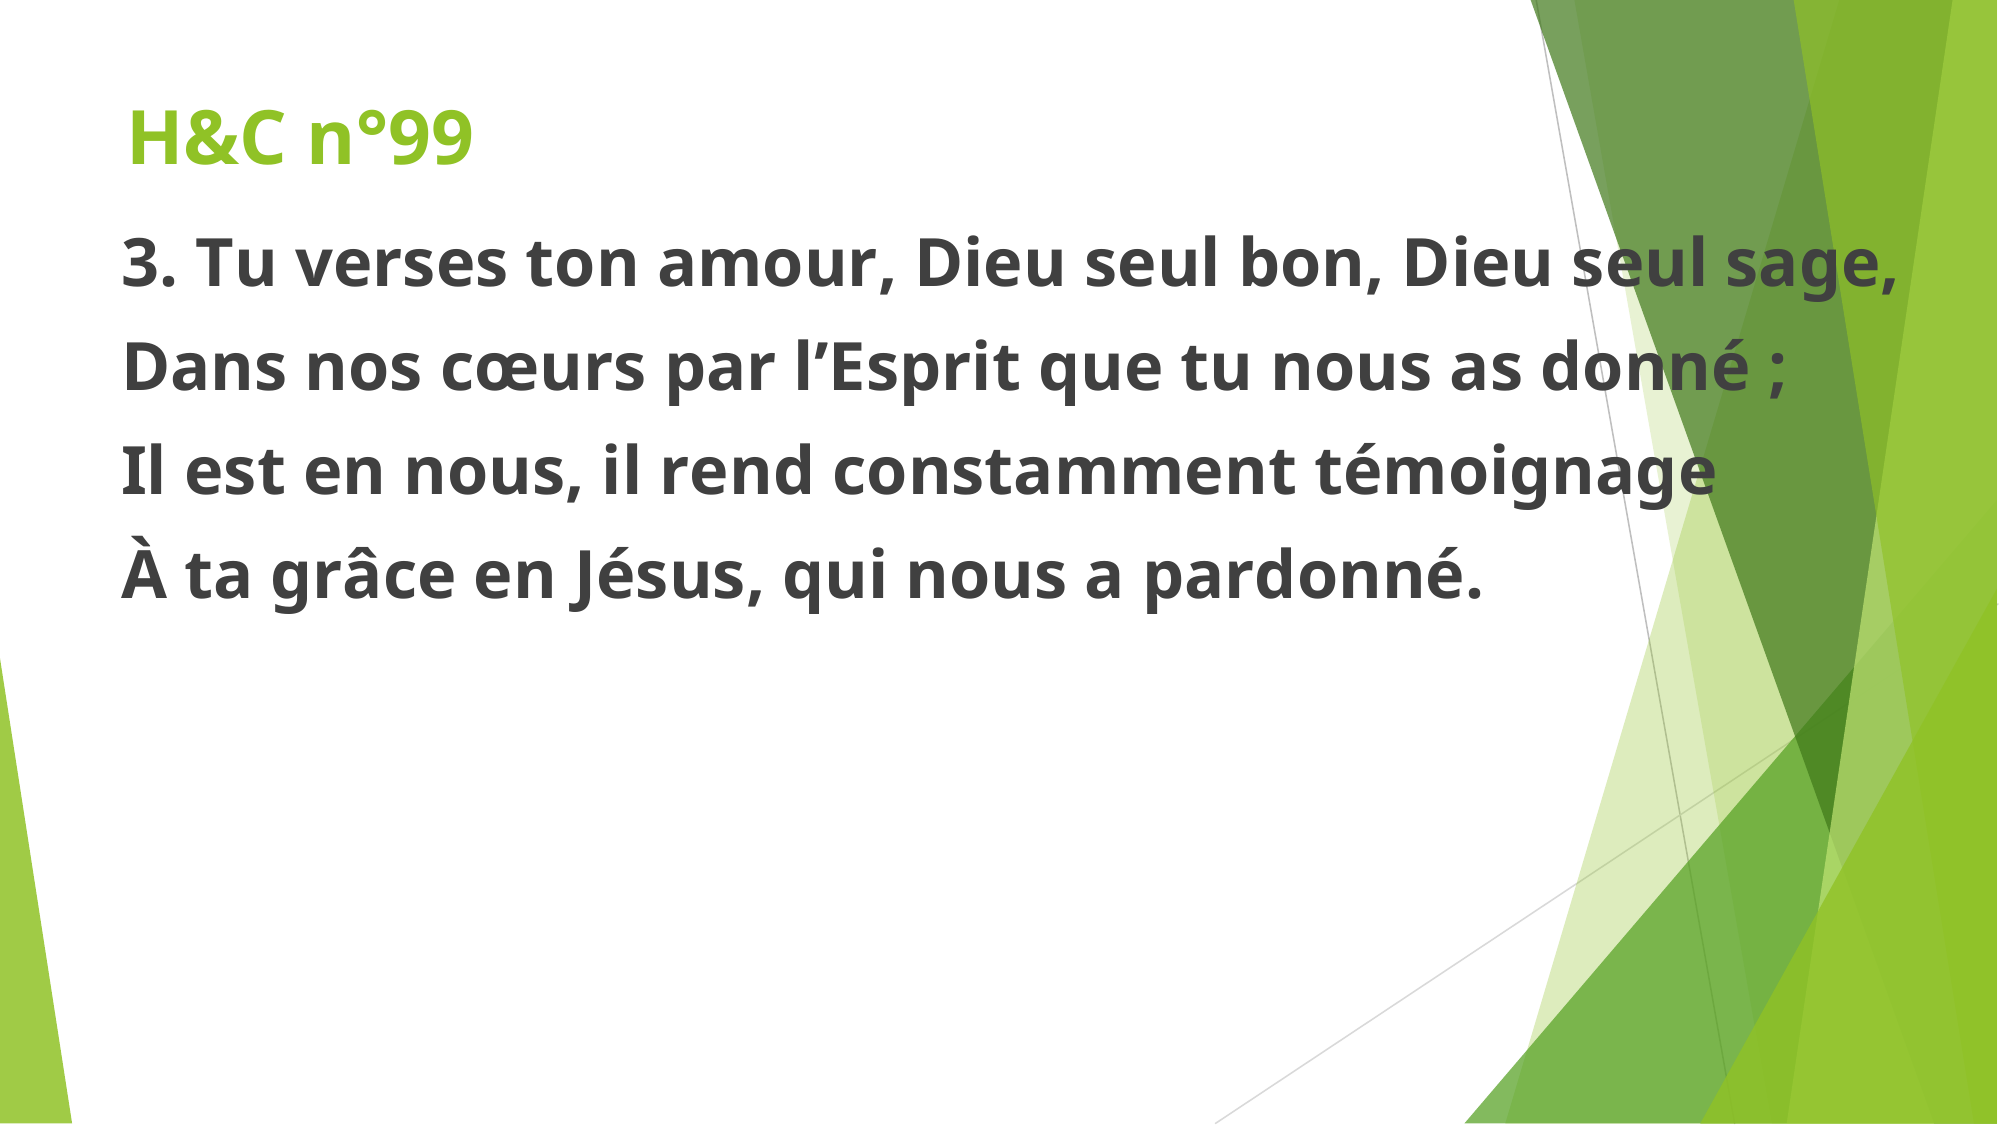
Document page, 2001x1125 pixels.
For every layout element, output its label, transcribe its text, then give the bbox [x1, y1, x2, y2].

text_box 3. Tu verses ton amour, Dieu seul bon, Dieu seul sage, Dans nos cœurs par l’Esprit que tu nous as donné ; Il est en nous, il rend constamment témoignage À ta grâce en Jésus, qui nous a pardonné. [106, 200, 1973, 1037]
text_box H&C n°99 [111, 82, 1522, 200]
